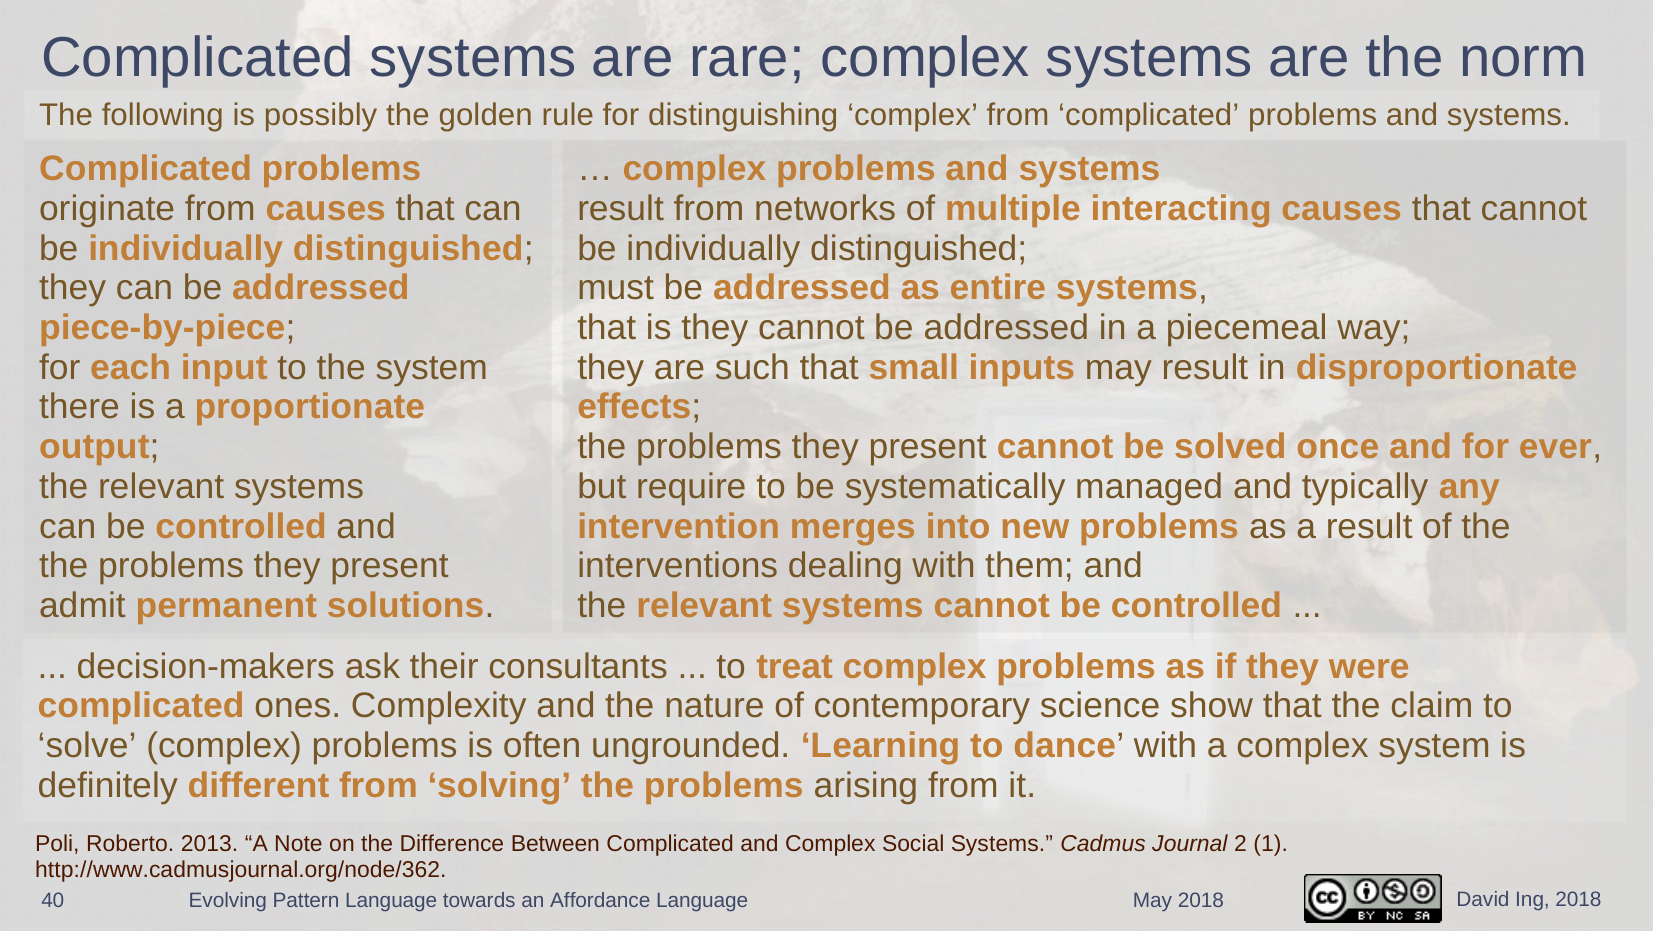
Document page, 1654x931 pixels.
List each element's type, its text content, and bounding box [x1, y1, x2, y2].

text_box … complex problems and systems result from networks of multiple interacting causes that cannot be individually distinguished; must be addressed as entire systems, that is they cannot be addressed in a piecemeal way; they are such that small inputs may result in disproportionate effects; the problems they present cannot be solved once and for ever, but require to be systematically managed and typically any intervention merges into new problems as a result of the interventions dealing with them; and the relevant systems cannot be controlled ... [562, 140, 1627, 633]
text_box Poli, Roberto. 2013. “A Note on the Difference Between Complicated and Complex Social Systems.” Cadmus Journal 2 (1). http://www.cadmusjournal.org/node/362. [20, 823, 1552, 890]
text_box The following is possibly the golden rule for distinguishing ‘complex’ from ‘complicated’ problems and systems. [24, 89, 1600, 139]
text_box 1967 Pattern Manual [0, 0, 1653, 931]
text_box ... decision-makers ask their consultants ... to treat complex problems as if they were complicated ones. Complexity and the nature of contemporary science show that the claim to ‘solve’ (complex) problems is often ungrounded. ‘Learning to dance’ with a complex system is definitely different from ‘solving’ the problems arising from it. [23, 638, 1627, 822]
picture [1304, 890, 1442, 923]
text_box Complicated problems originate from causes that can be individually distinguished; they can be ad­dress­­ed piece-by-piece; for each input to the system there is a proportionate output; the relevant systems can be controlled and the problems they present admit permanent solutions. [24, 140, 552, 633]
title Complicated systems are rare; complex systems are the norm [41, 30, 1613, 126]
